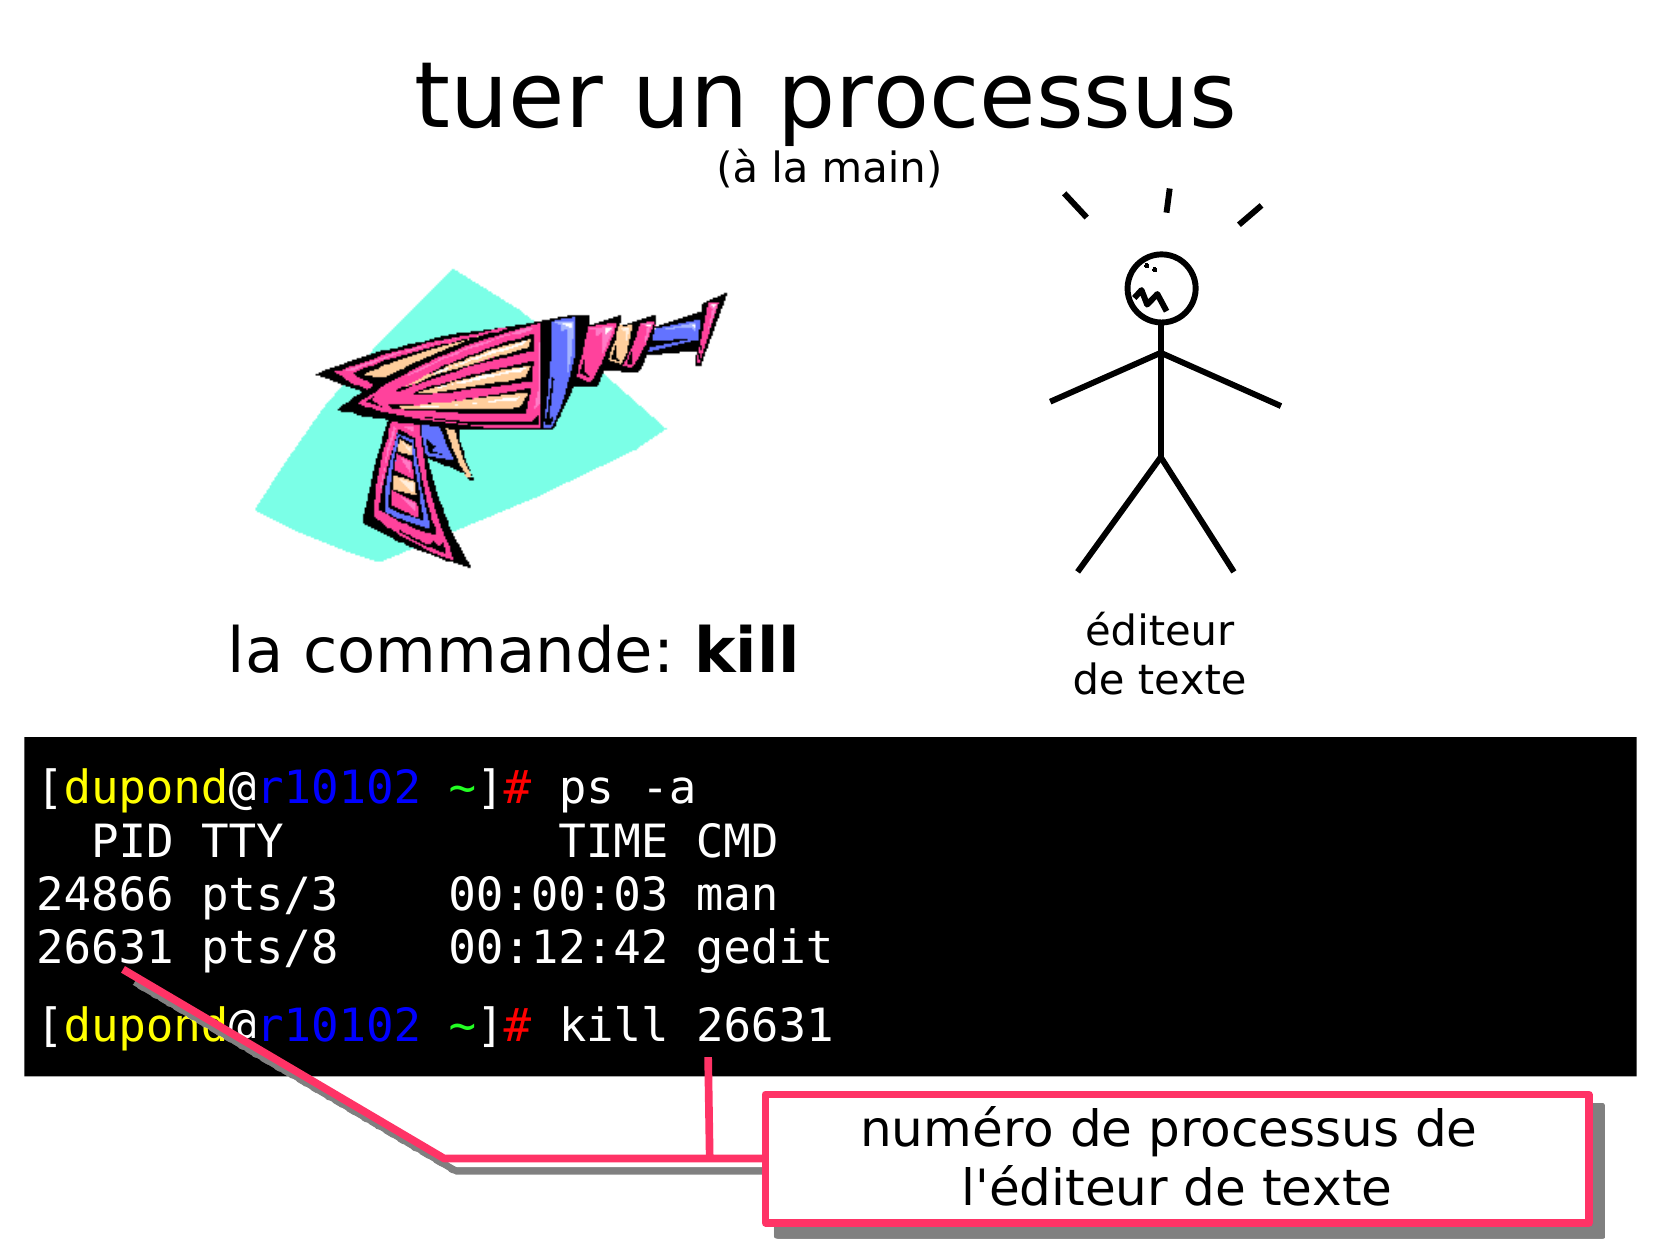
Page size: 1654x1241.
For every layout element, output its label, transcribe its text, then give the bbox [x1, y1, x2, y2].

text_box [1127, 254, 1196, 323]
text_box [dupond@r10102 ~]# ps -a PID TTY TIME CMD 24866 pts/3 00:00:03 man 26631 pts/8 00:12:42 gedit [dupond@r10102 ~]# kill 26631 [24, 737, 1637, 1077]
text_box la commande: kill [227, 615, 801, 688]
text_box éditeur de texte [1072, 607, 1247, 705]
title tuer un processus [136, 34, 1518, 158]
text_box numéro de processus de l'éditeur de texte [765, 1094, 1589, 1223]
picture [251, 263, 729, 573]
text_box (à la main) [716, 143, 943, 193]
